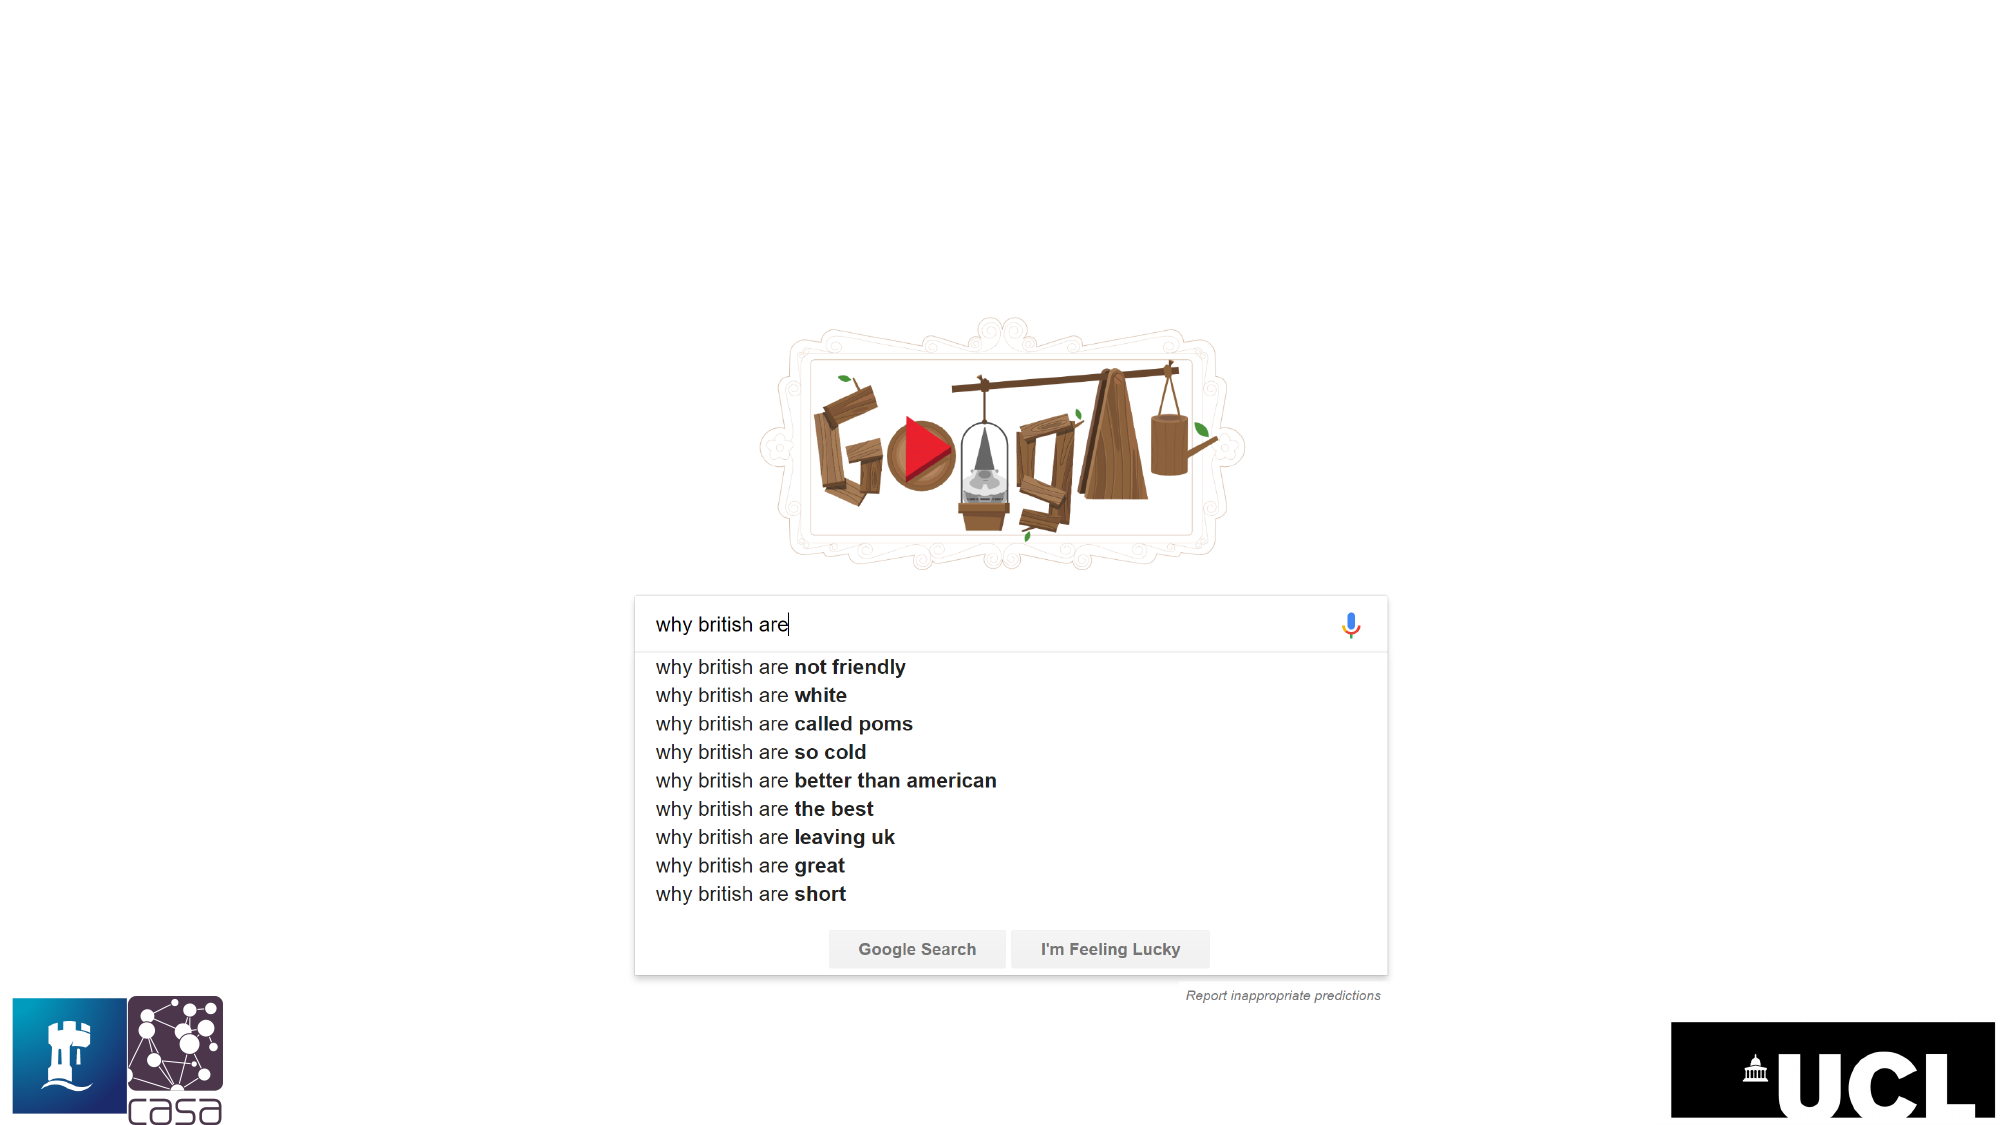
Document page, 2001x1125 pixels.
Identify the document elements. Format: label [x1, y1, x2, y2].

picture [602, 299, 1398, 1014]
